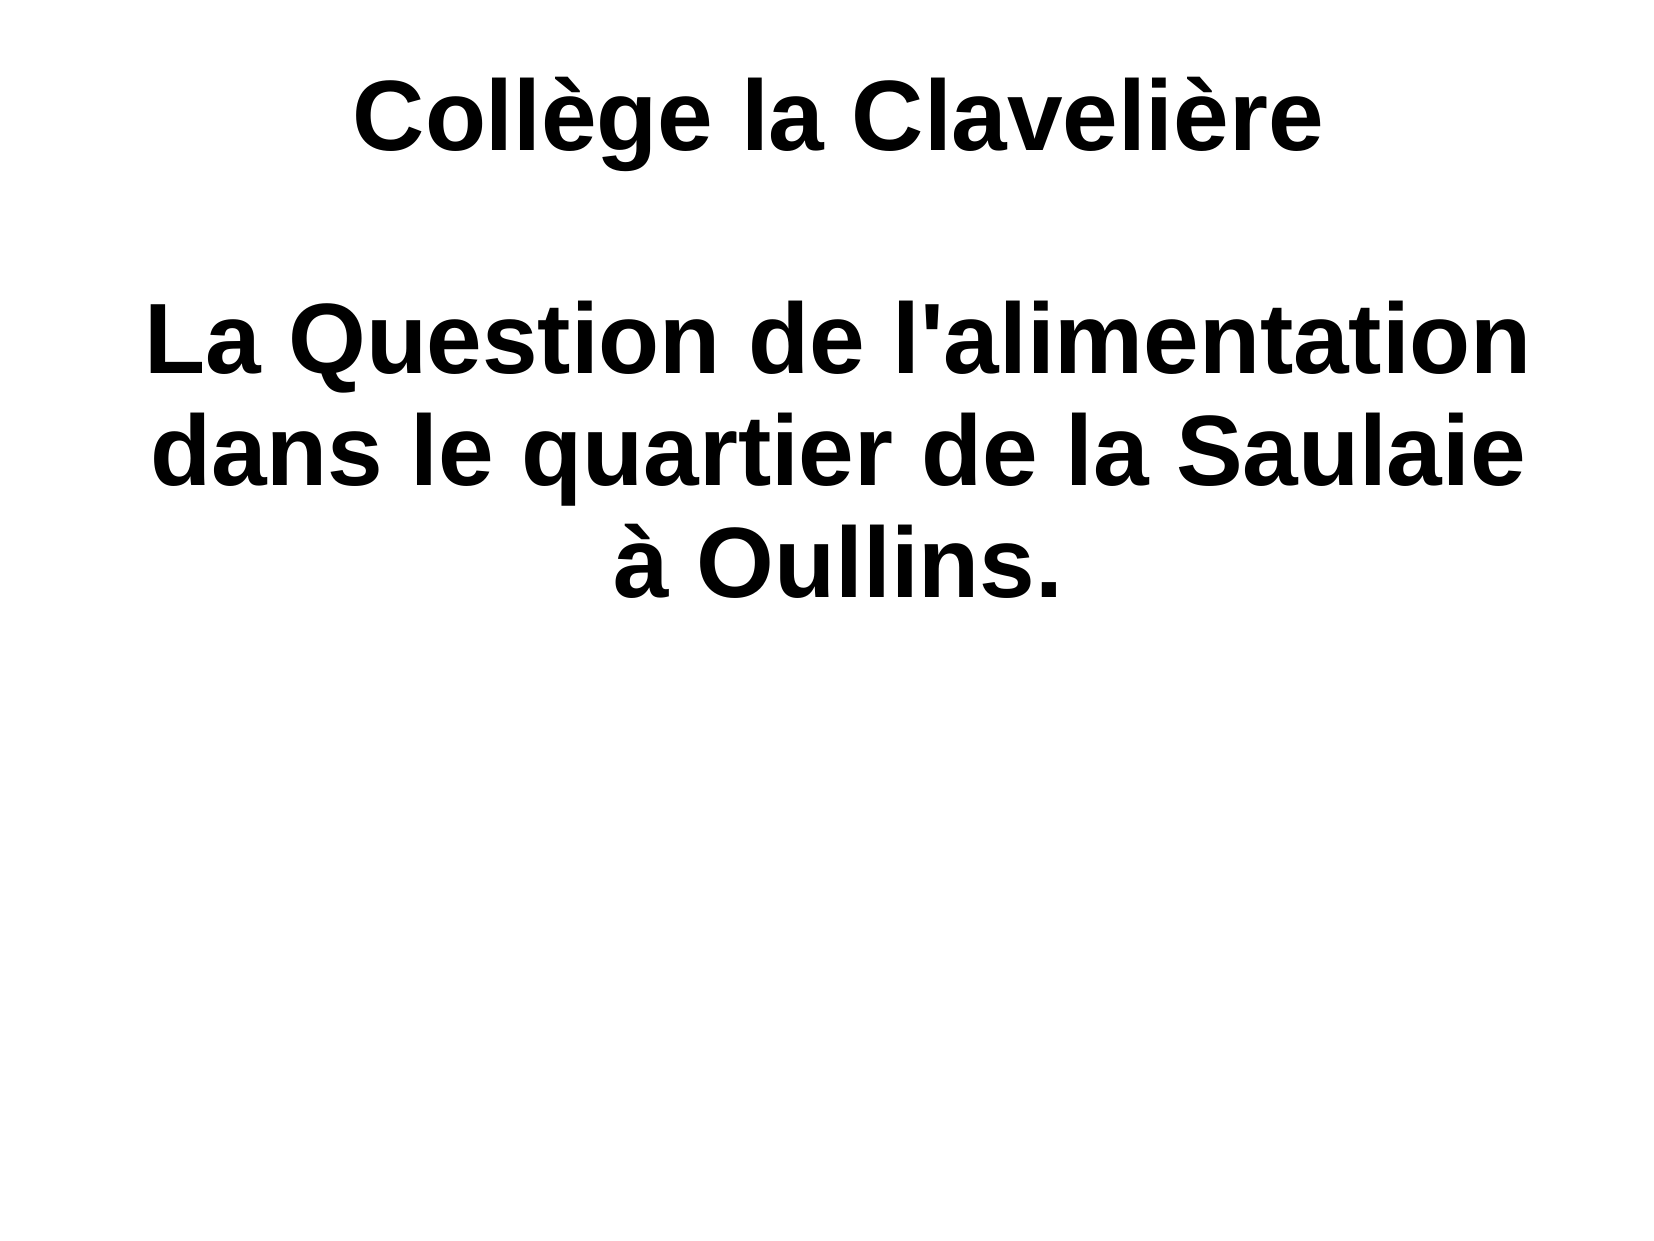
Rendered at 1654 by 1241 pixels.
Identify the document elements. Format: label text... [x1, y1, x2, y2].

text_box Collège la Clavelière La Question de l'alimentation dans le quartier de la Saulaie à Oullins. [118, 52, 1560, 626]
